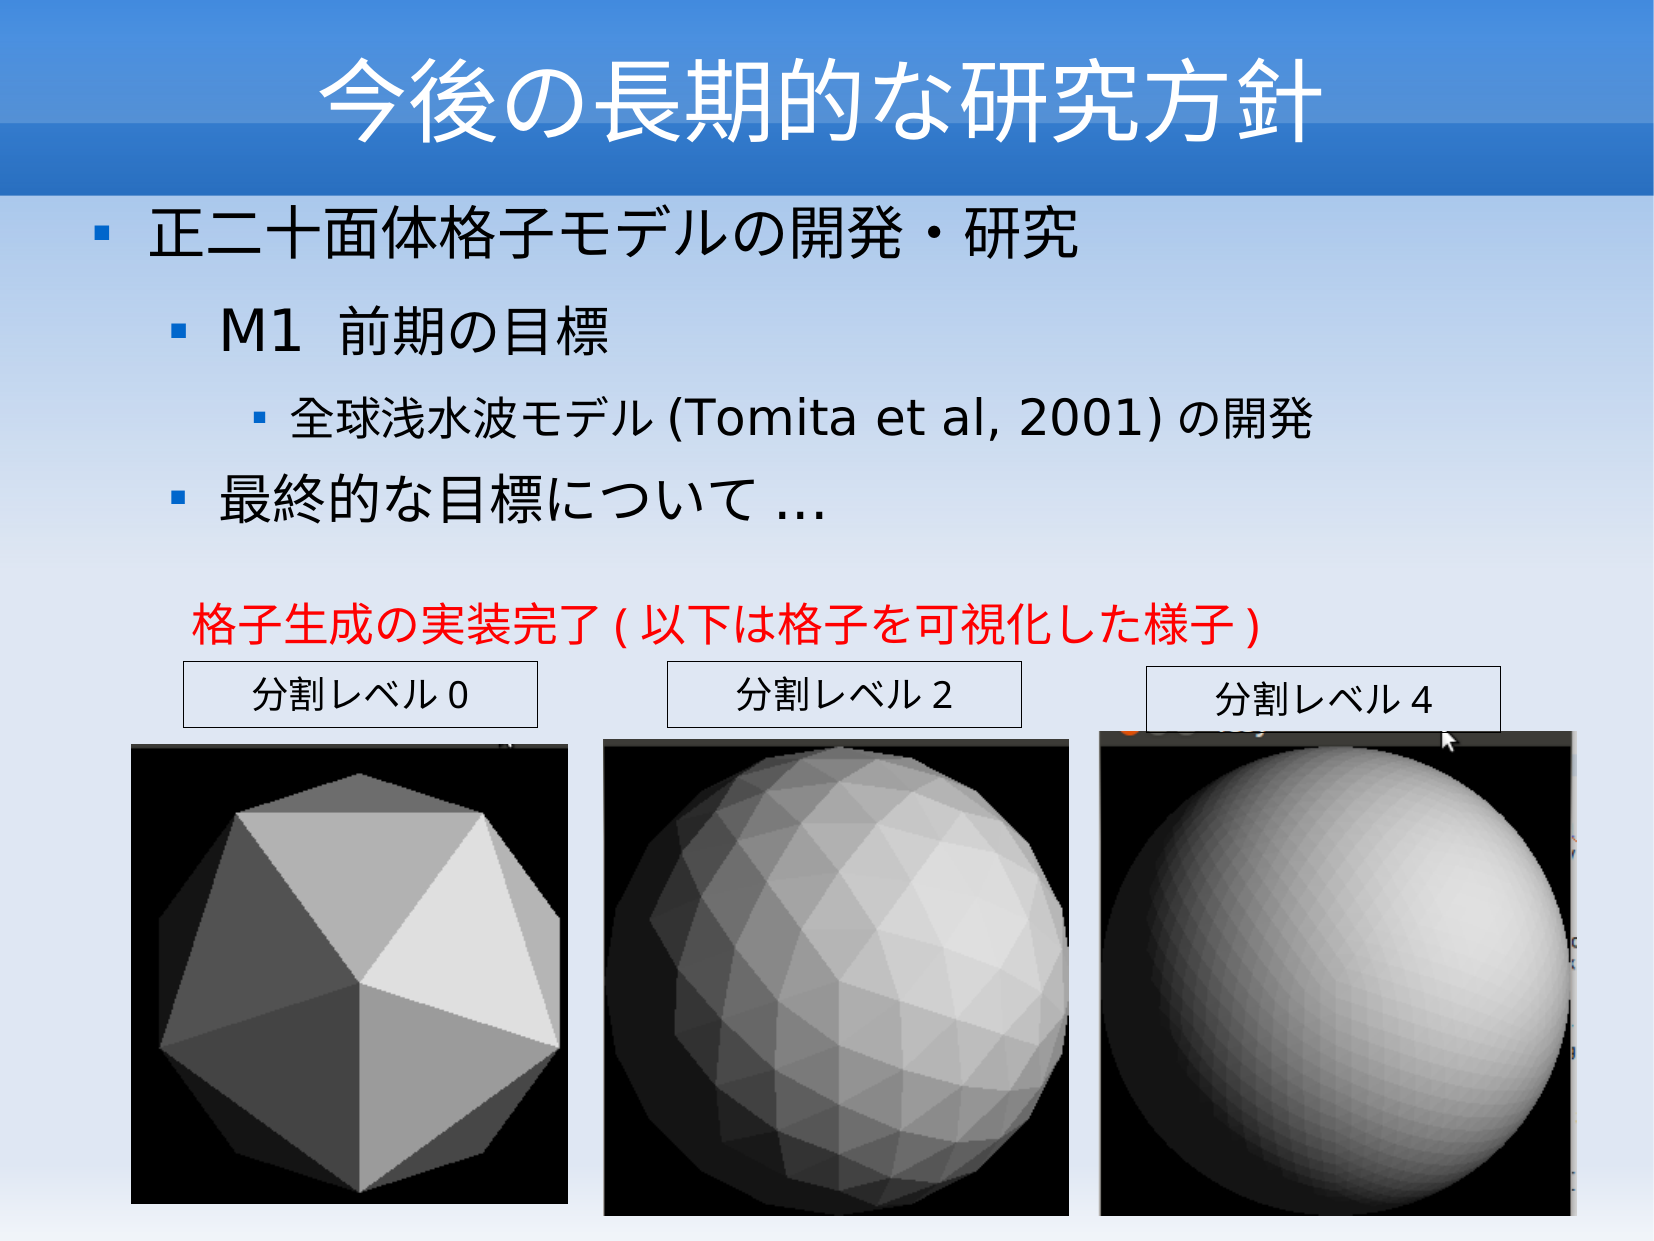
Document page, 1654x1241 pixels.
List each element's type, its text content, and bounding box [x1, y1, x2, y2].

text_box 分割レベル2 [667, 661, 1022, 722]
text_box 分割レベル0 [183, 661, 538, 722]
list 正二十面体格子モデルの開発・研究 M1 前期の目標 全球浅水波モデル(Tomita et al, 2001)の開発 最終的な目標について... [76, 200, 1565, 1005]
text_box 分割レベル4 [1146, 666, 1501, 727]
text_box 格子生成の実装完了(以下は格子を可視化した様子) [177, 585, 1341, 656]
title 今後の長期的な研究方針 [76, 7, 1565, 200]
picture [0, 0, 1654, 1241]
